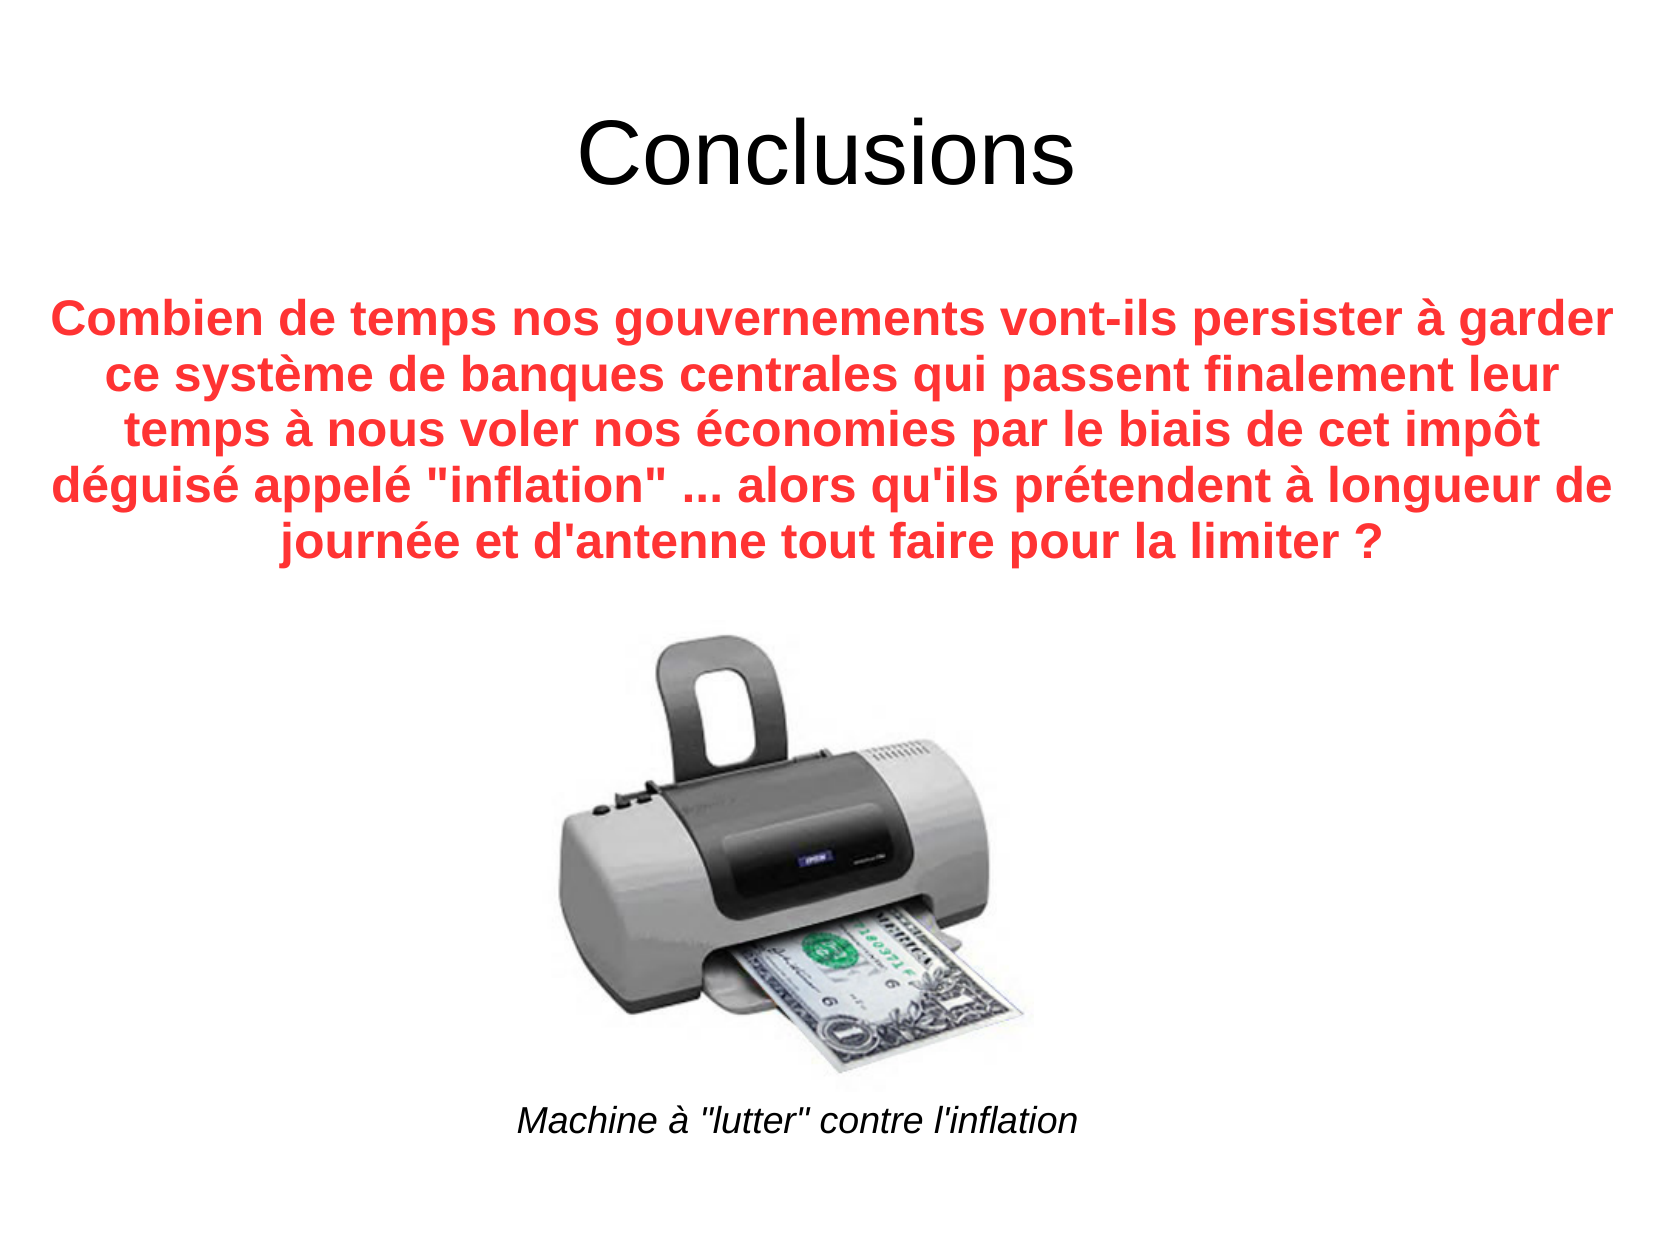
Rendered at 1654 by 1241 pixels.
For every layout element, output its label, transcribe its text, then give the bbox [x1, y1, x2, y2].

list Combien de temps nos gouvernements vont-ils persister à garder ce système de banques centrales qui passent finalement leur temps à nous voler nos économies par le biais de cet impôt déguisé appelé "inflation" ... alors qu'ils prétendent à longueur de journée et d'antenne tout faire pour la limiter ? [0, 290, 1625, 1137]
text_box Machine à "lutter" contre l'inflation [501, 1092, 1094, 1150]
title Conclusions [82, 56, 1571, 250]
picture [540, 620, 1034, 1092]
